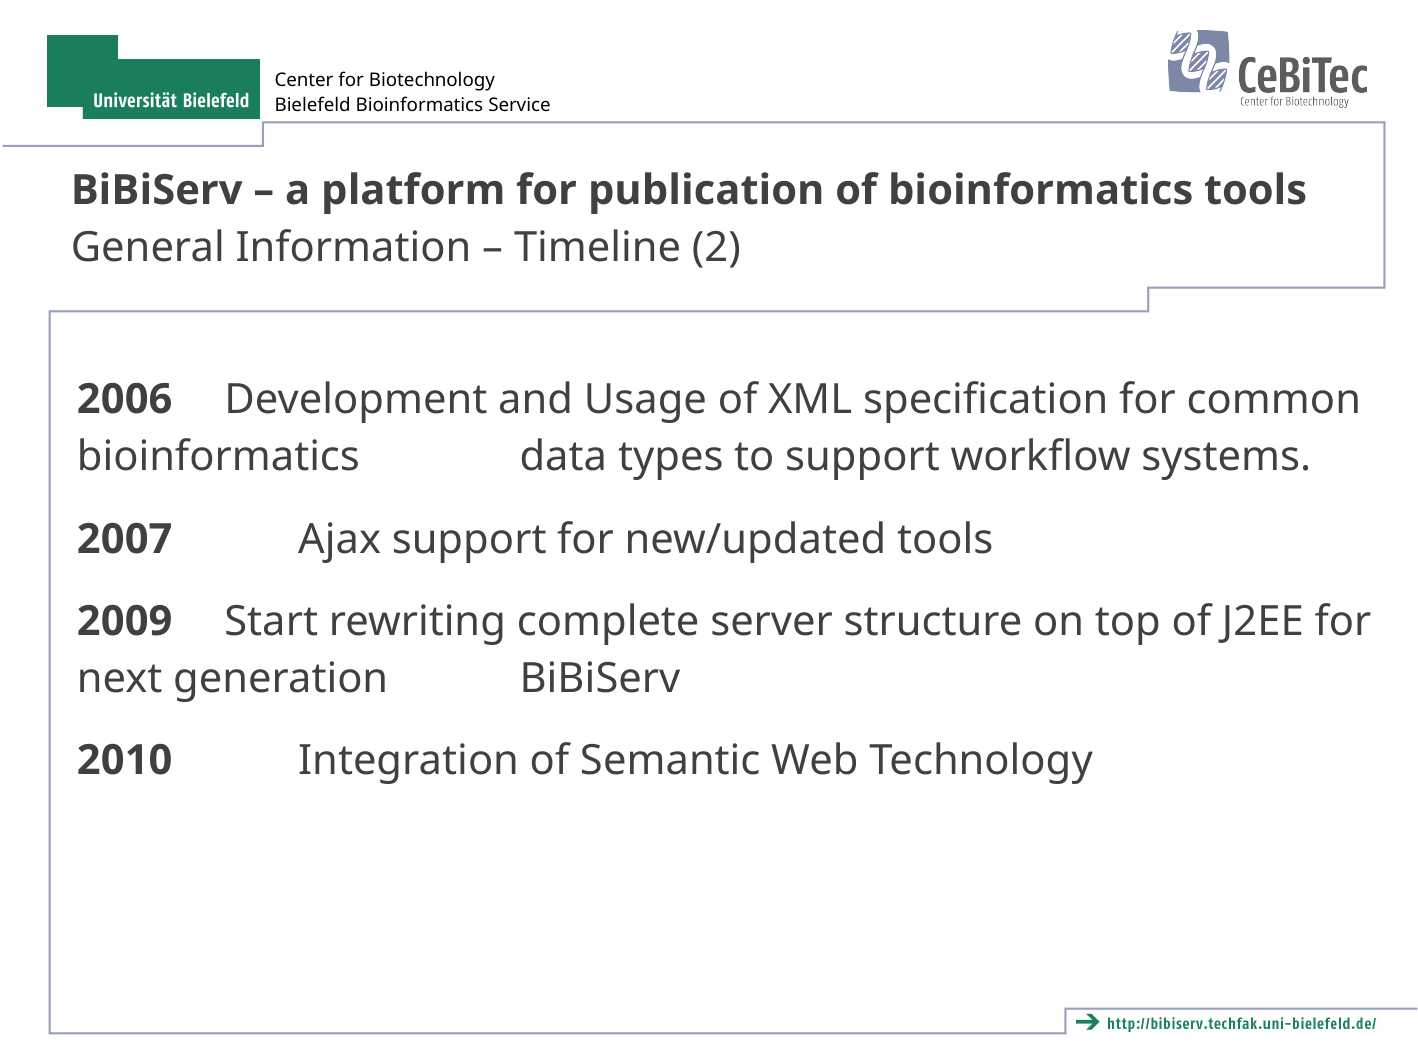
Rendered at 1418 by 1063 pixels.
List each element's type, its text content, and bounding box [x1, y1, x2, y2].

picture [2, 3, 1418, 1063]
title BiBiServ – a platform for publication of bioinformatics tools General Information – Timeline (2) [70, 166, 1359, 268]
list 2006 Development and Usage of XML specification for common bioinformatics data types to support workflow systems. 2007 Ajax support for new/updated tools 2009 Start rewriting complete server structure on top of J2EE for next generation BiBiServ 2010 Integration of Semantic Web Technology [76, 369, 1375, 969]
